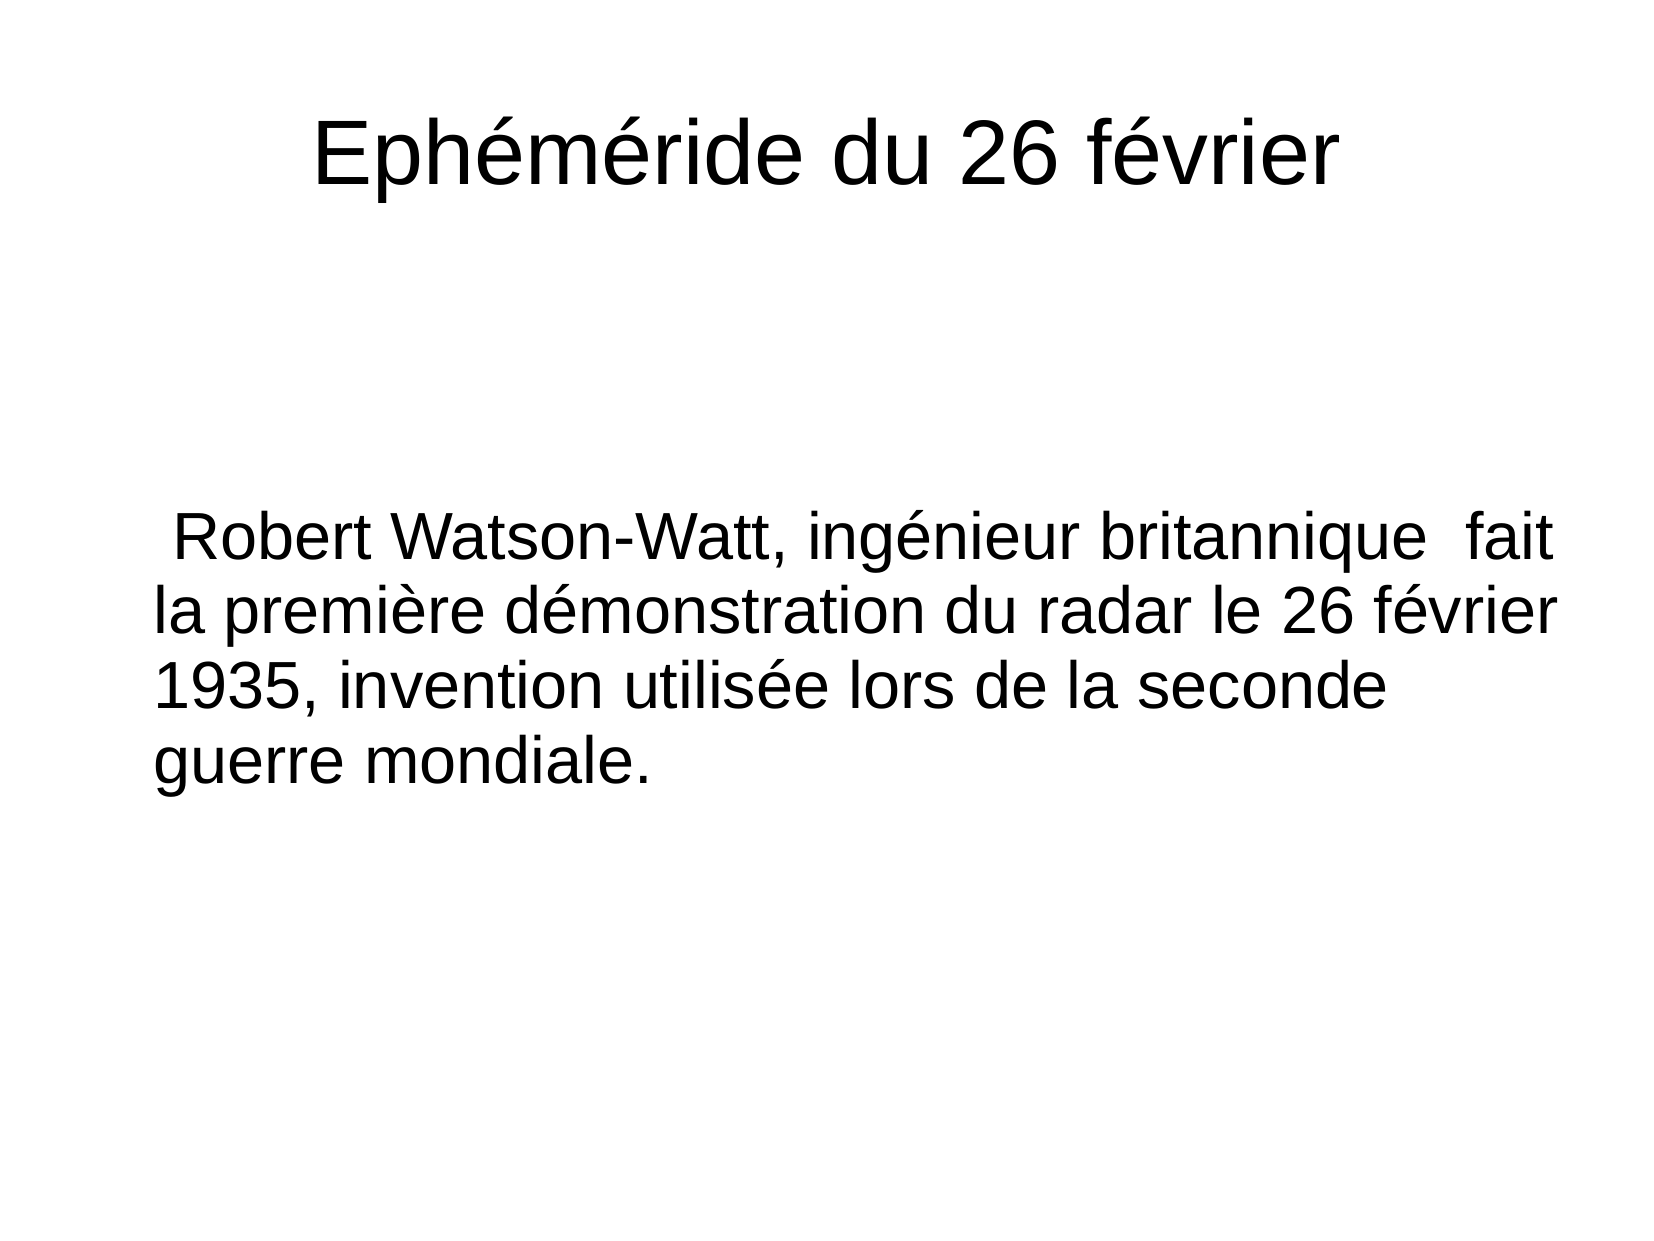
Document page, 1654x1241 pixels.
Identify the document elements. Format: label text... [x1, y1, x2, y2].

title Ephéméride du 26 février [82, 49, 1571, 257]
list Robert Watson-Watt, ingénieur britannique fait la première démonstration du radar le 26 février 1935, invention utilisée lors de la seconde guerre mondiale. [82, 290, 1571, 1010]
